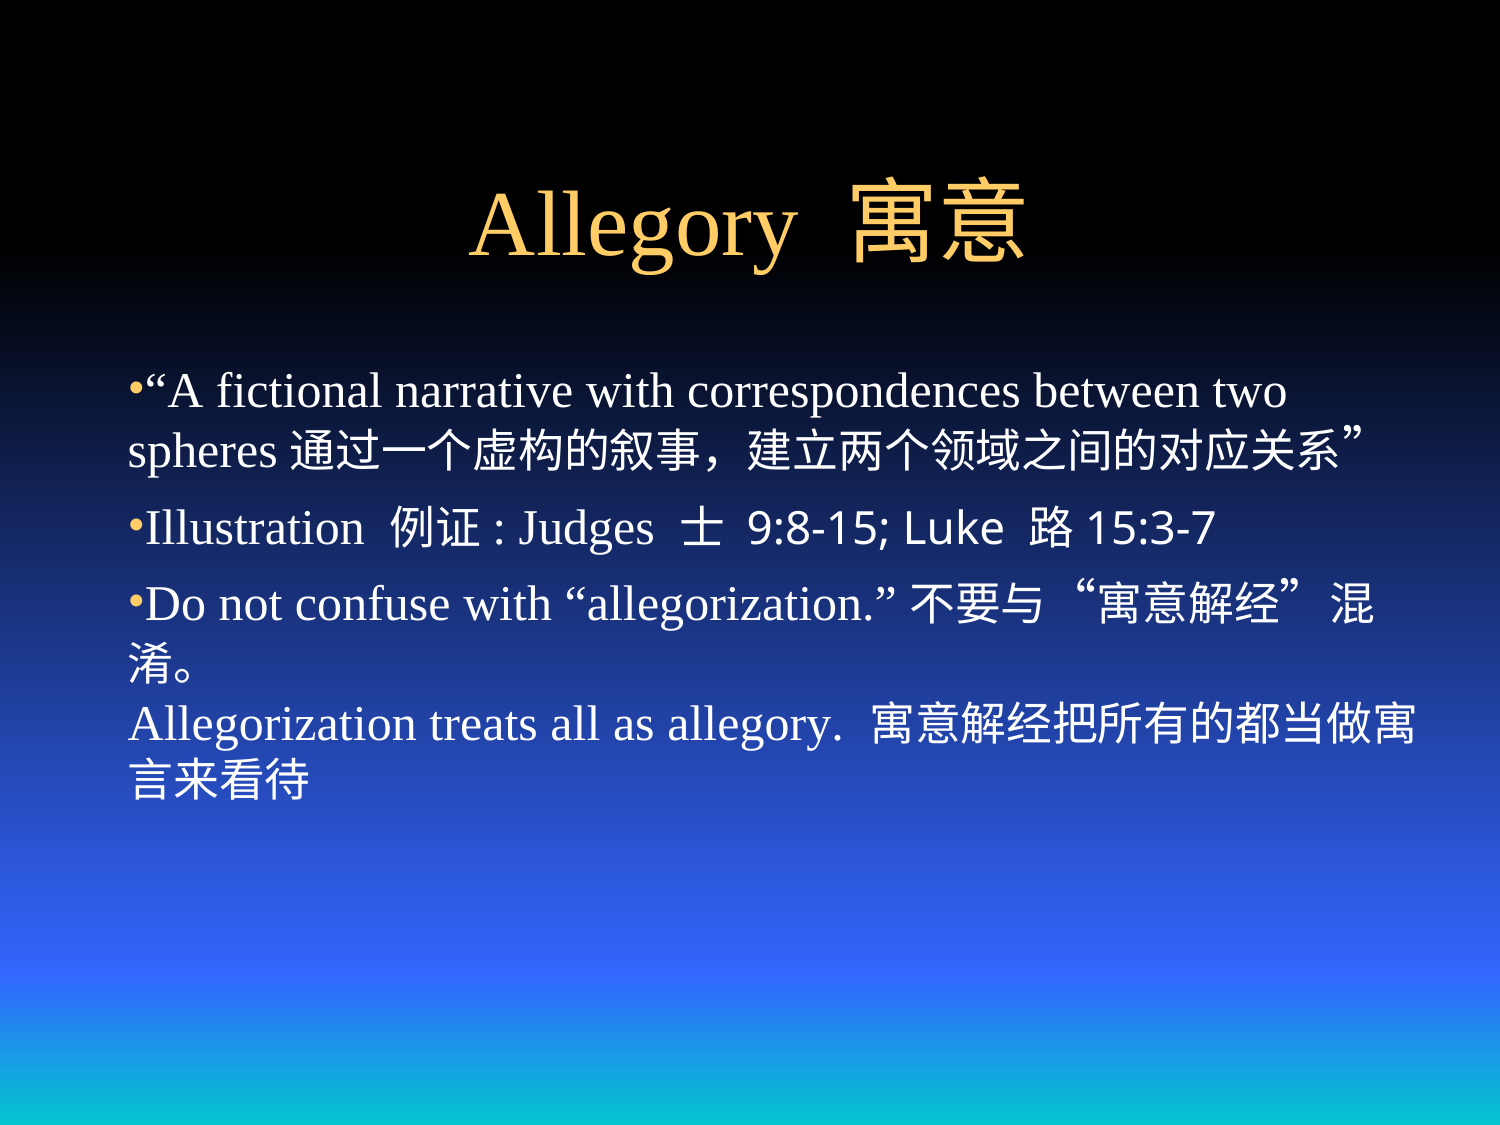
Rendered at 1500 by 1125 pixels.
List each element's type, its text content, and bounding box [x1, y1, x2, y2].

title Allegory 寓意 [112, 154, 1388, 283]
list “A fictional narrative with correspondences between two spheres通过一个虚构的叙事，建立两个领域之间的对应关系” Illustration 例证: Judges 士 9:8-15; Luke 路15:3-7 Do not confuse with “allegorization.”不要与“寓意解经”混淆。 Allegorization treats all as allegory. 寓意解经把所有的都当做寓言来看待 [112, 350, 1462, 814]
